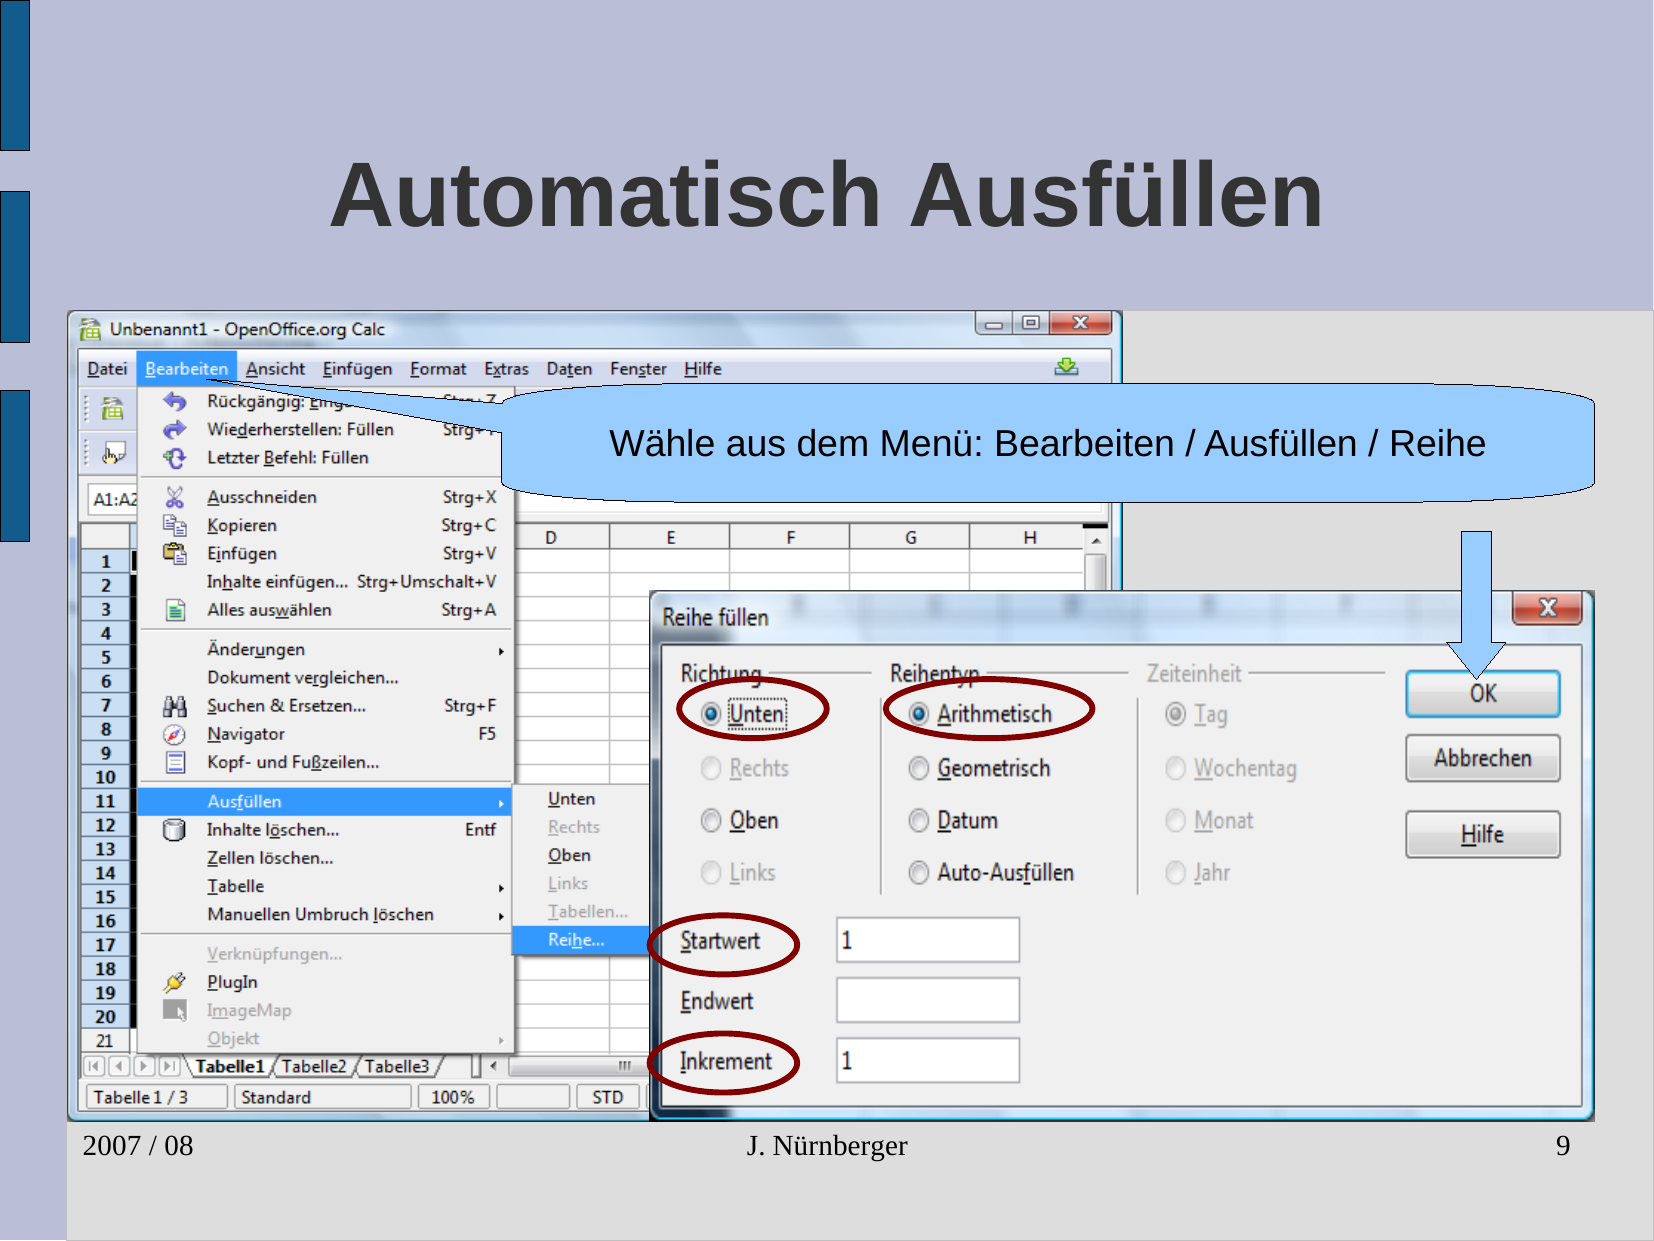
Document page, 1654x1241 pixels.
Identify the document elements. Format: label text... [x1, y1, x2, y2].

text_box [1446, 531, 1506, 680]
title Automatisch Ausfüllen [121, 91, 1534, 299]
picture [67, 310, 1595, 1123]
text_box Wähle aus dem Menü: Bearbeiten / Ausfüllen / Reihe [206, 379, 1595, 503]
